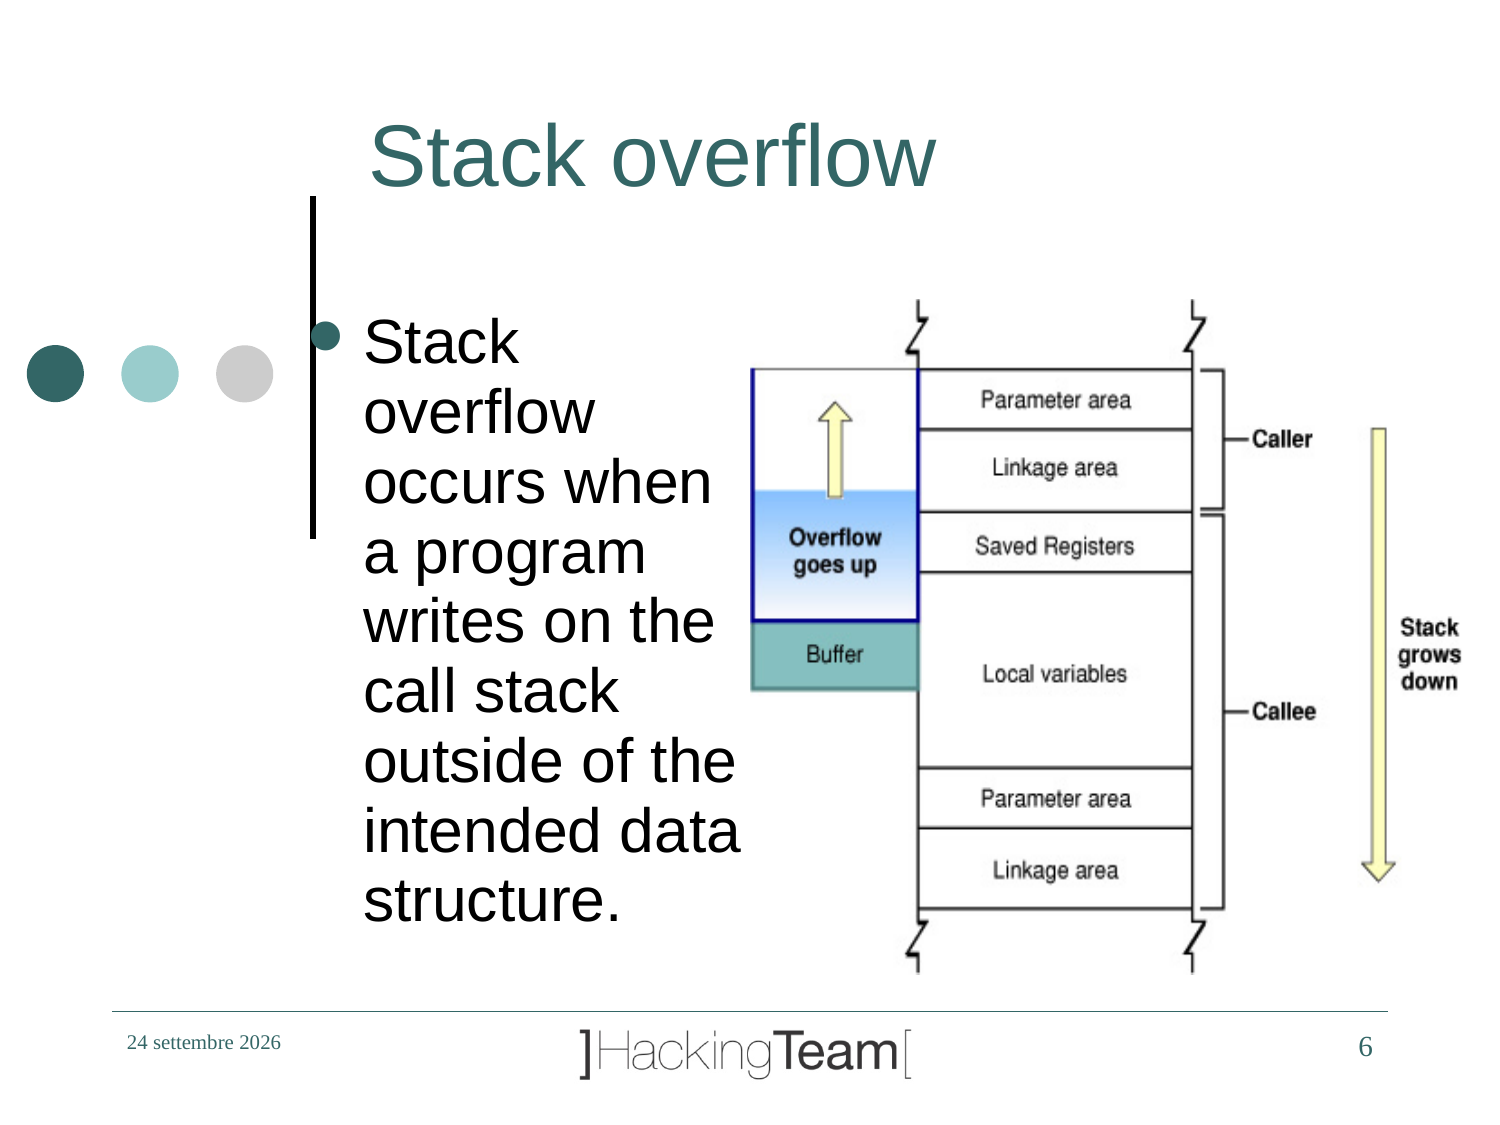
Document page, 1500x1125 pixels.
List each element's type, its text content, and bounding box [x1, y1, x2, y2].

picture [750, 299, 1463, 976]
title Stack overflow [249, 31, 1401, 282]
list Stack overflow occurs when a program writes on the call stack outside of the intended data structure. [188, 307, 751, 1051]
picture [574, 1023, 916, 1084]
